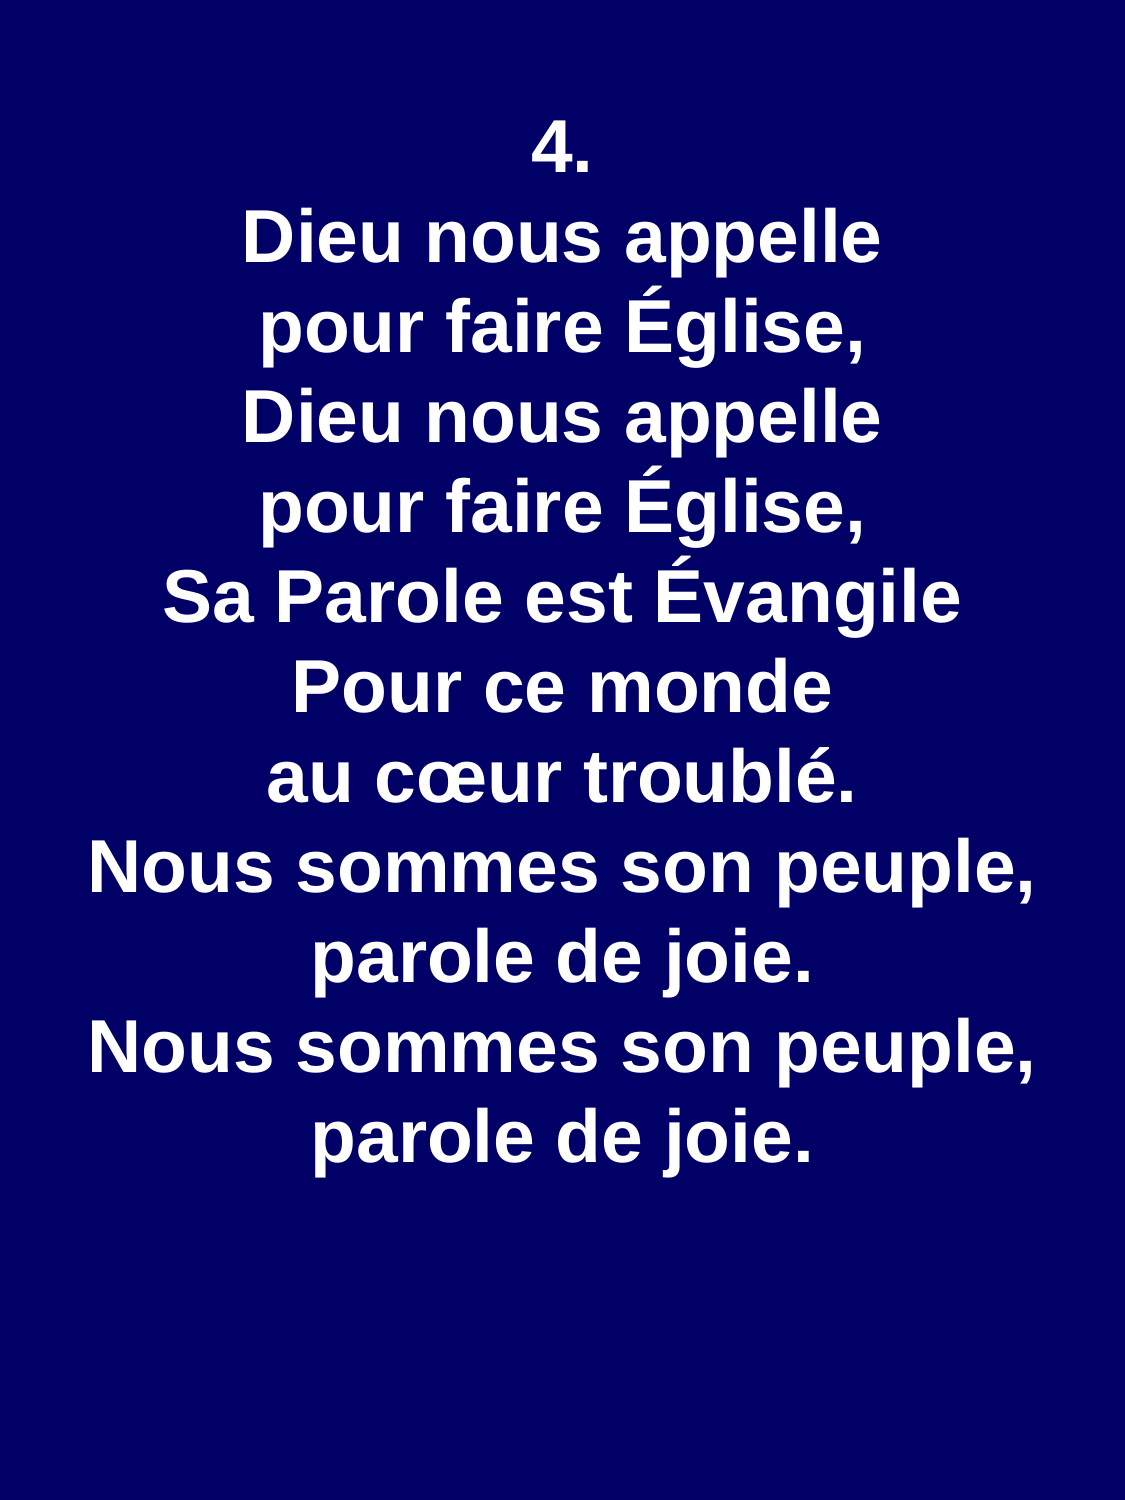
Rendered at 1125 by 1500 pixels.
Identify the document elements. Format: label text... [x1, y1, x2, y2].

text_box 4. Dieu nous appelle pour faire Église, Dieu nous appelle pour faire Église, Sa Parole est Évangile Pour ce monde au cœur troublé. Nous sommes son peuple, parole de joie. Nous sommes son peuple, parole de joie. [0, 89, 1125, 1186]
